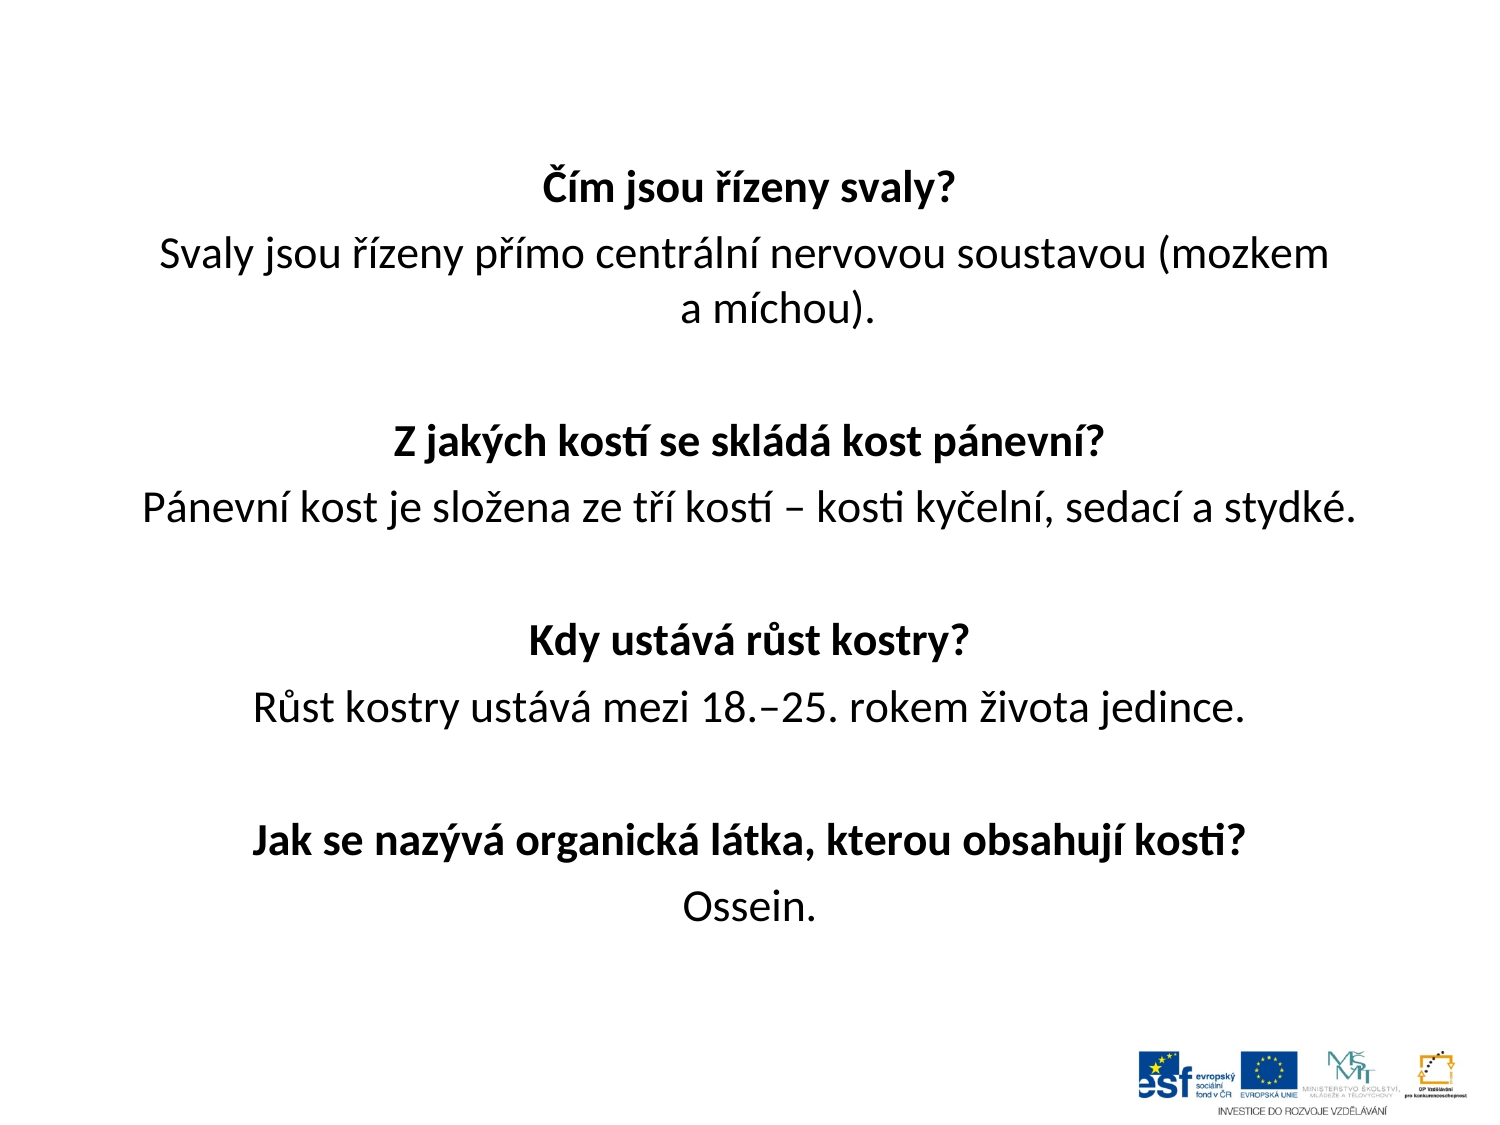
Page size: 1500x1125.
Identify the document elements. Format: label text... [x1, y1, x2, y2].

picture [1125, 1035, 1476, 1125]
list Čím jsou řízeny svaly? Svaly jsou řízeny přímo centrální nervovou soustavou (mozkem a míchou). Z jakých kostí se skládá kost pánevní? Pánevní kost je složena ze tří kostí – kosti kyčelní, sedací a stydké. Kdy ustává růst kostry? Růst kostry ustává mezi 18.–25. rokem života jedince. Jak se nazývá organická látka, kterou obsahují kosti? Ossein. [75, 148, 1426, 1063]
